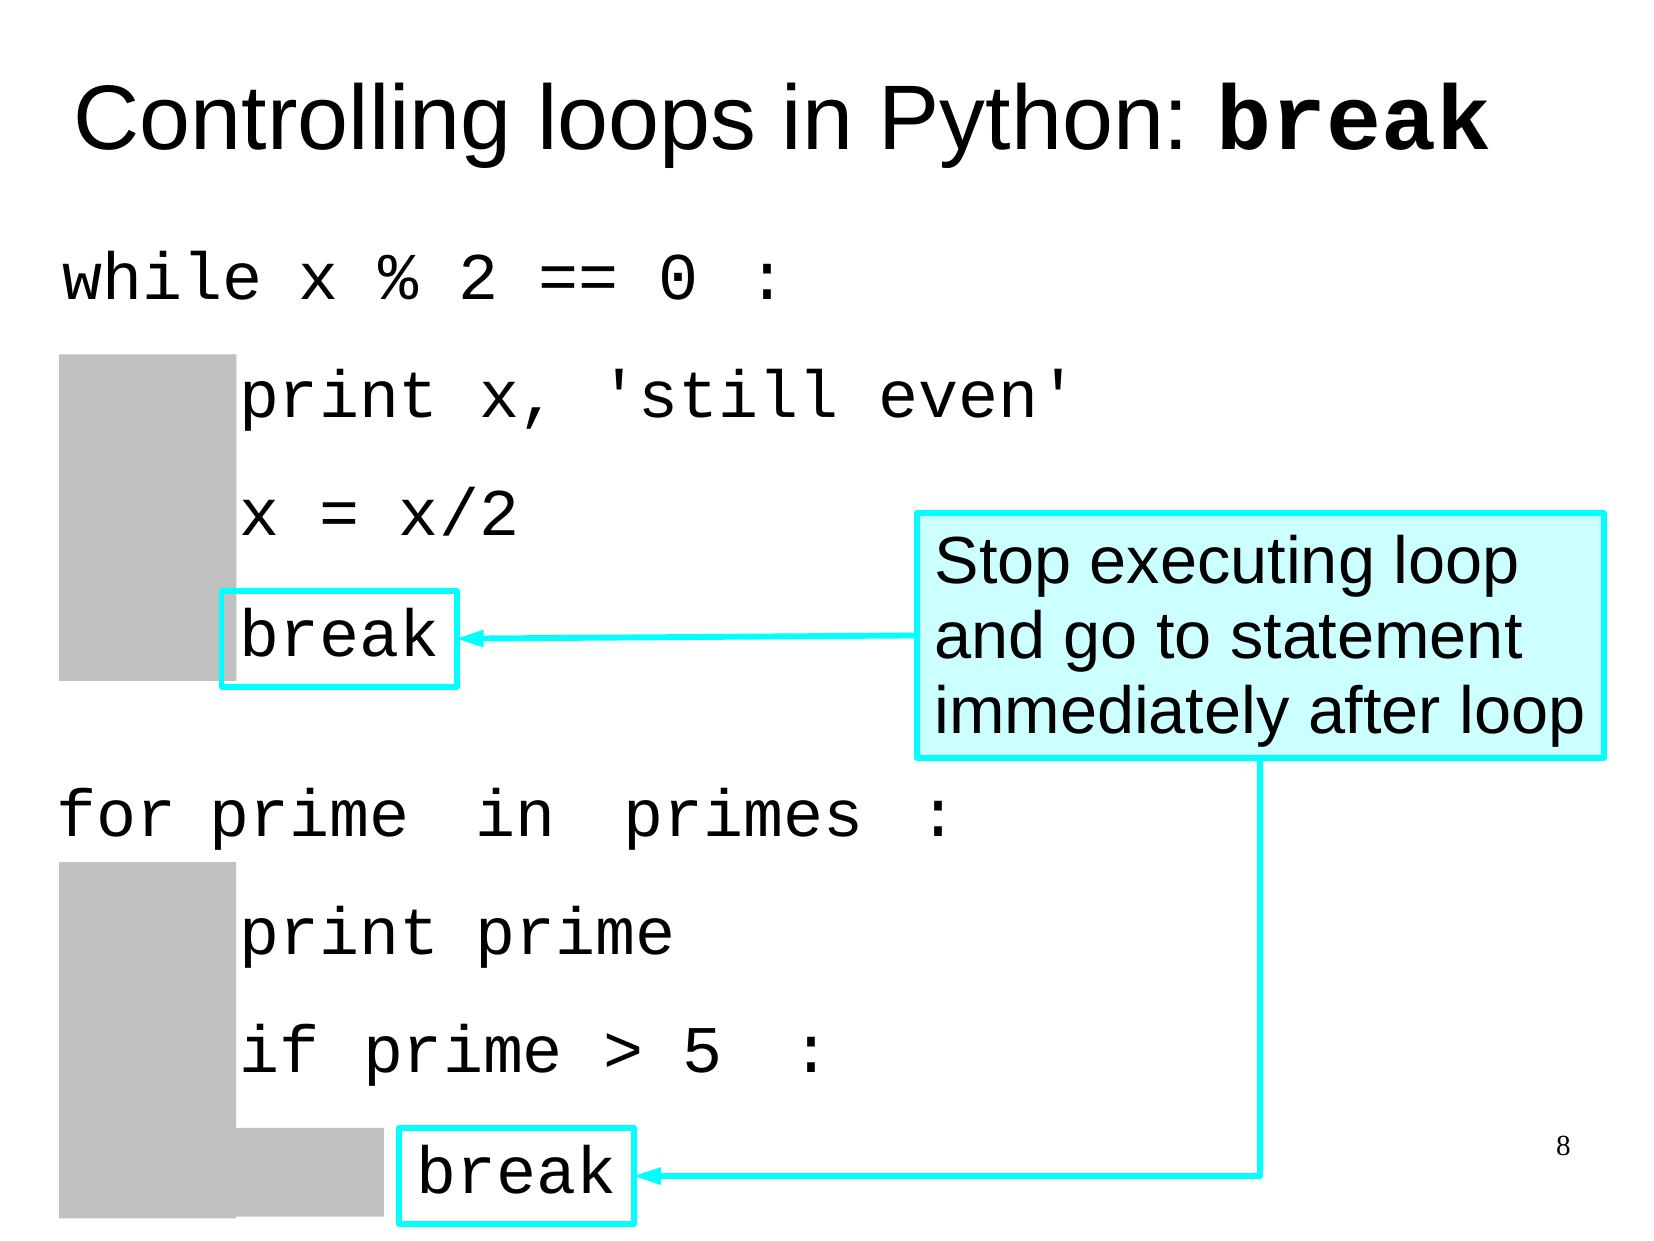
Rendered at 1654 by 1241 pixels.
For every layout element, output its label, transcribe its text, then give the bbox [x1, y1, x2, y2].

text_box x = x/2 [224, 472, 535, 563]
text_box prime [194, 773, 425, 864]
text_box x % 2 == 0 [283, 236, 714, 327]
text_box in [460, 773, 571, 864]
text_box prime > 5 [348, 1009, 739, 1101]
text_box Controlling loops in Python: break [59, 59, 1507, 185]
text_box break [398, 1127, 635, 1225]
text_box break [221, 590, 458, 687]
text_box for [41, 773, 192, 864]
text_box Stop executing loop and go to statement immediately after loop [916, 512, 1604, 758]
text_box while [47, 236, 277, 327]
text_box prime [460, 891, 691, 983]
text_box print [237, 891, 455, 983]
text_box : [777, 1009, 847, 1101]
text_box [59, 354, 237, 681]
text_box primes [608, 773, 878, 864]
text_box : [732, 236, 802, 327]
text_box if [224, 1009, 335, 1101]
text_box [59, 862, 384, 1219]
text_box print x, 'still even' [237, 354, 1095, 445]
text_box : [903, 773, 974, 864]
